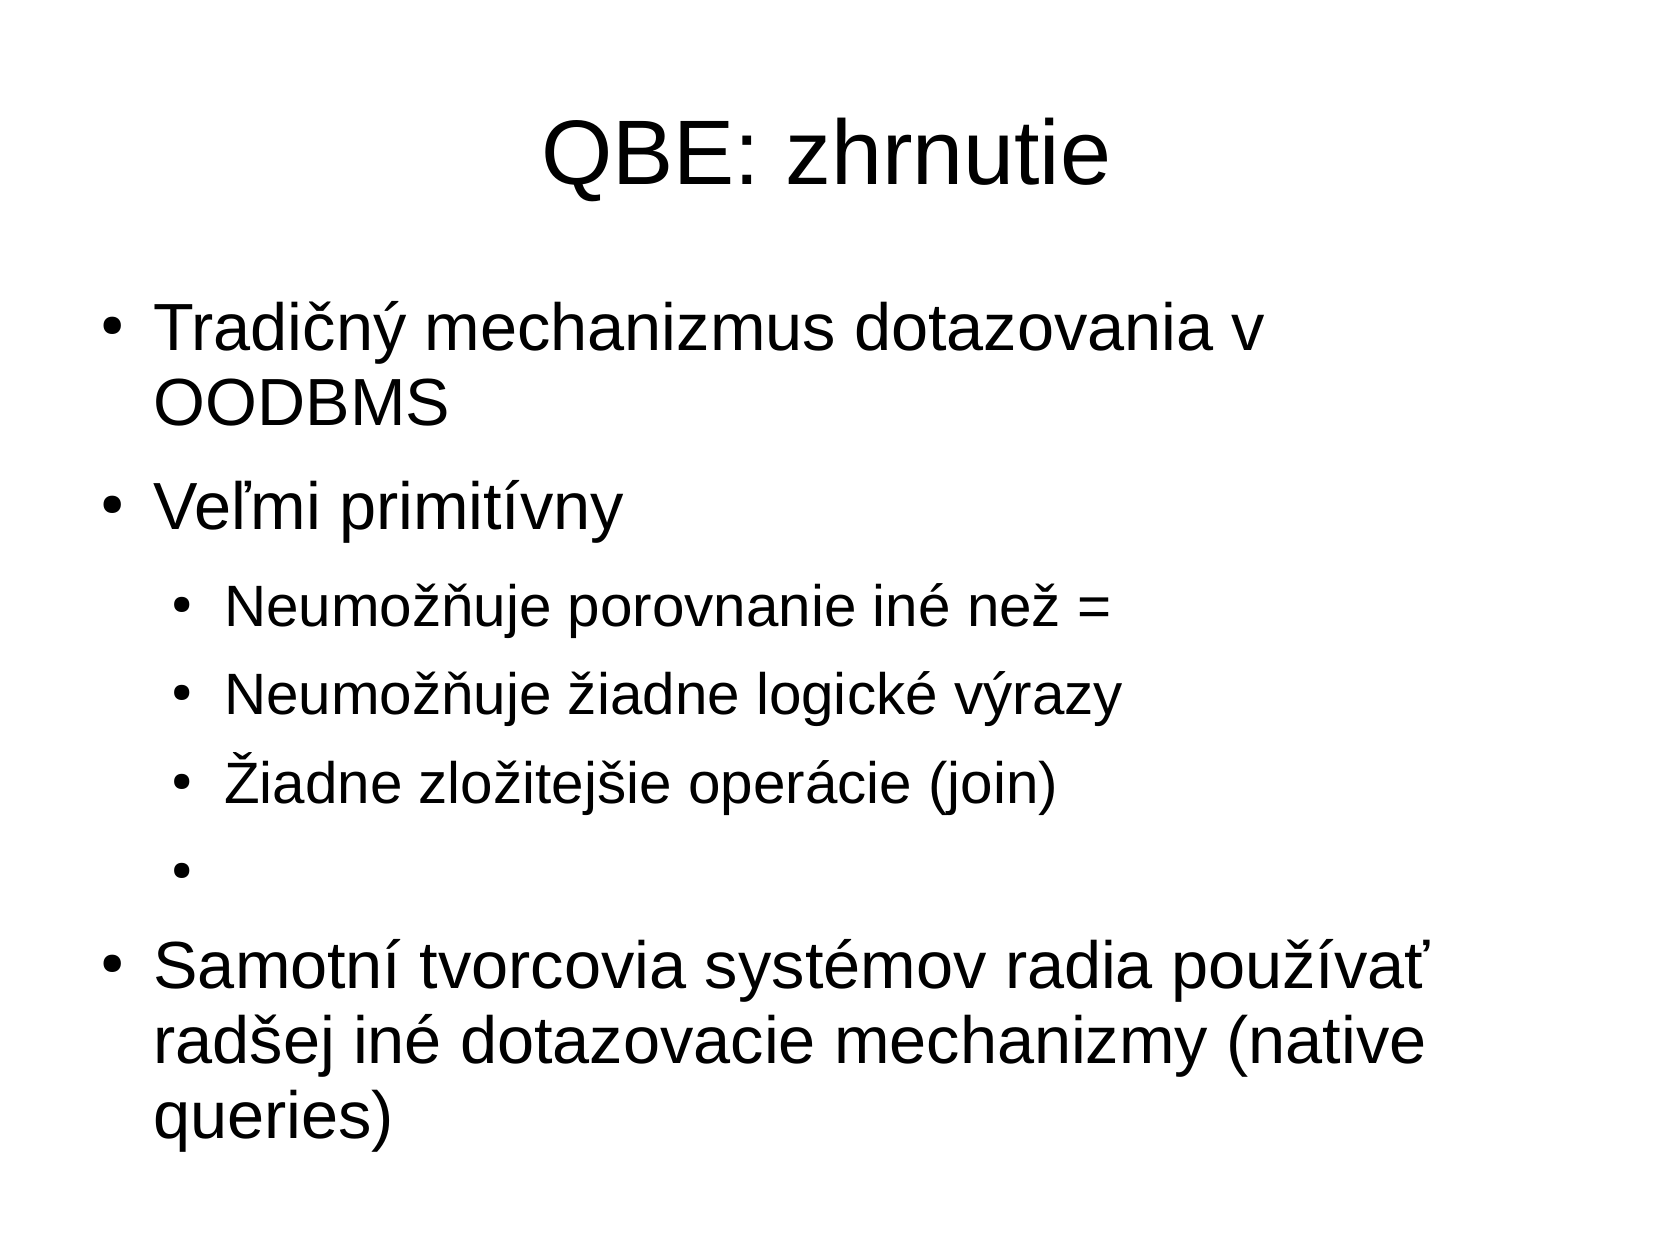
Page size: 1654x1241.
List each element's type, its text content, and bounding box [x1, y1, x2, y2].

title QBE: zhrnutie [82, 56, 1571, 250]
list Tradičný mechanizmus dotazovania v OODBMS Veľmi primitívny Neumožňuje porovnanie iné než = Neumožňuje žiadne logické výrazy Žiadne zložitejšie operácie (join) Samotní tvorcovia systémov radia používať radšej iné dotazovacie mechanizmy (native queries) [82, 290, 1571, 1152]
